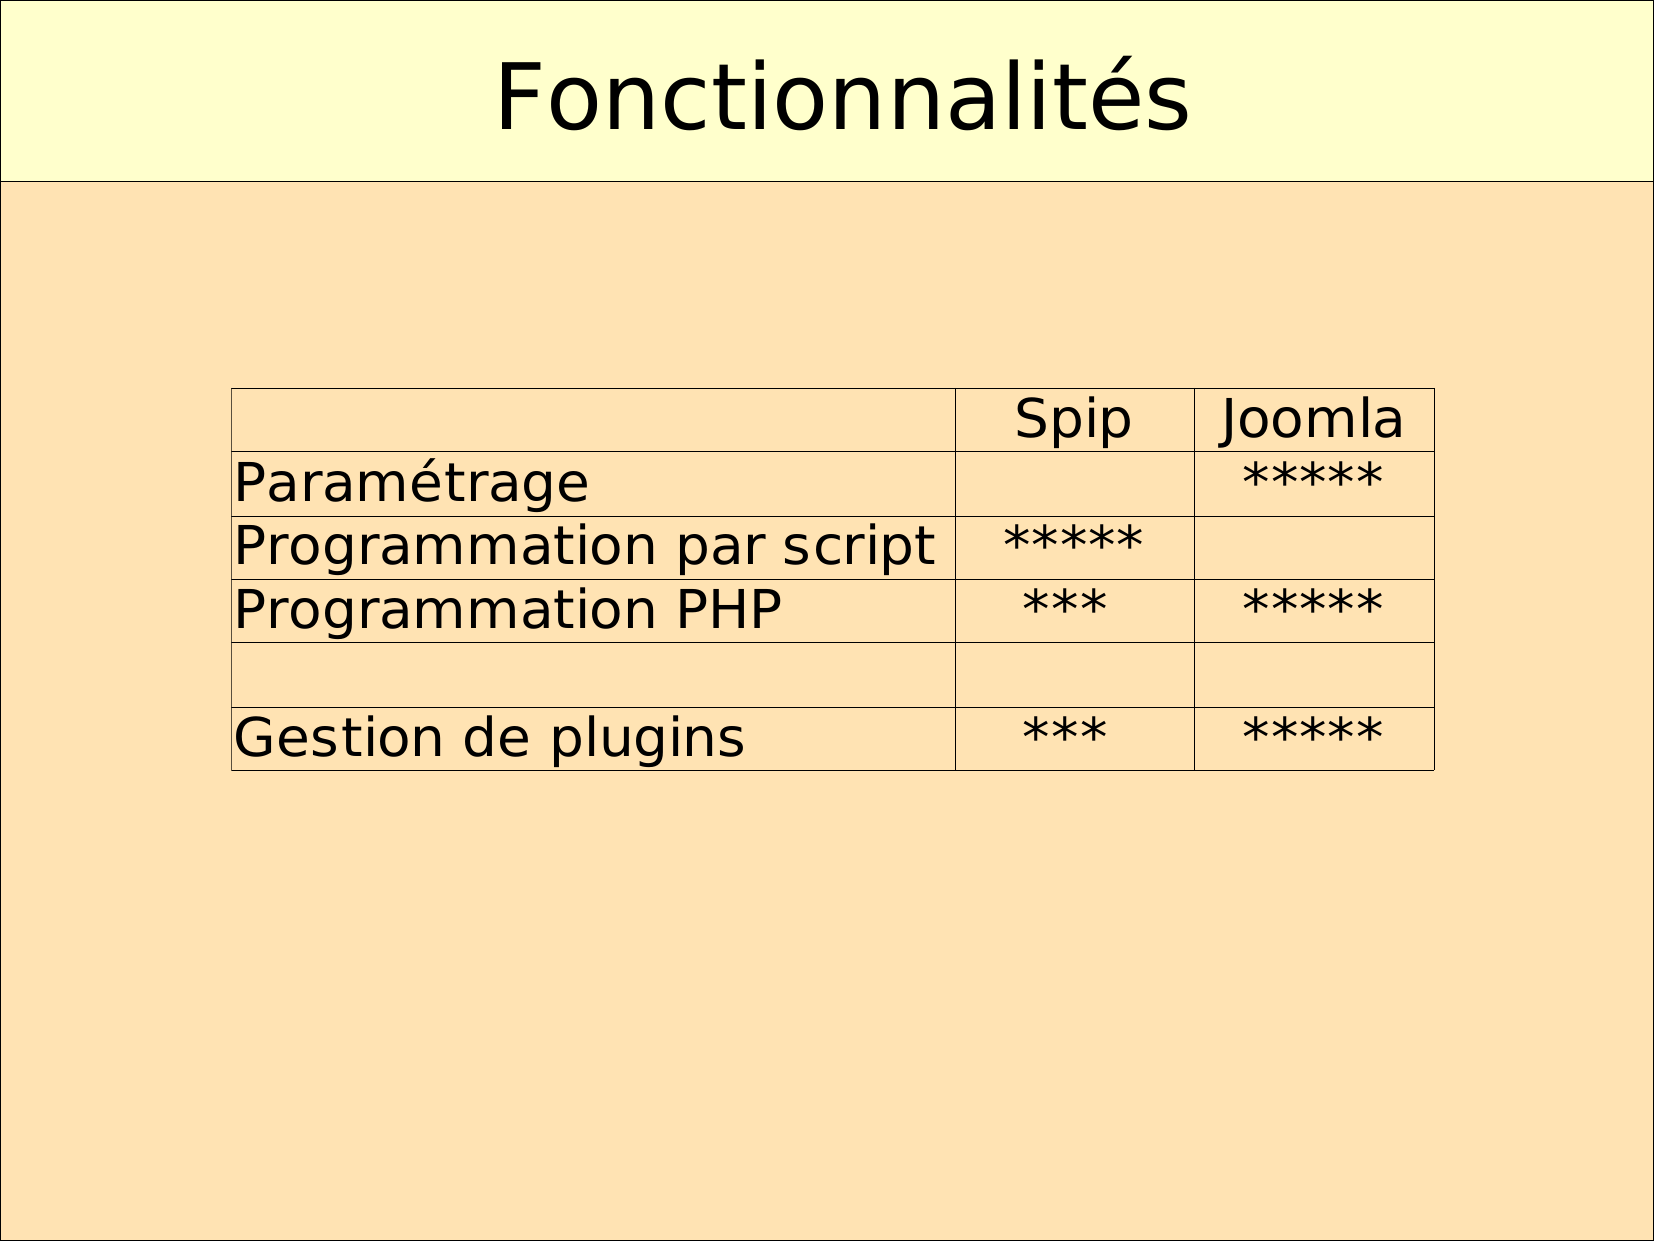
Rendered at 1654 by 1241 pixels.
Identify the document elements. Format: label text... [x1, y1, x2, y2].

title Fonctionnalités [135, 37, 1552, 158]
chart [231, 387, 1436, 773]
